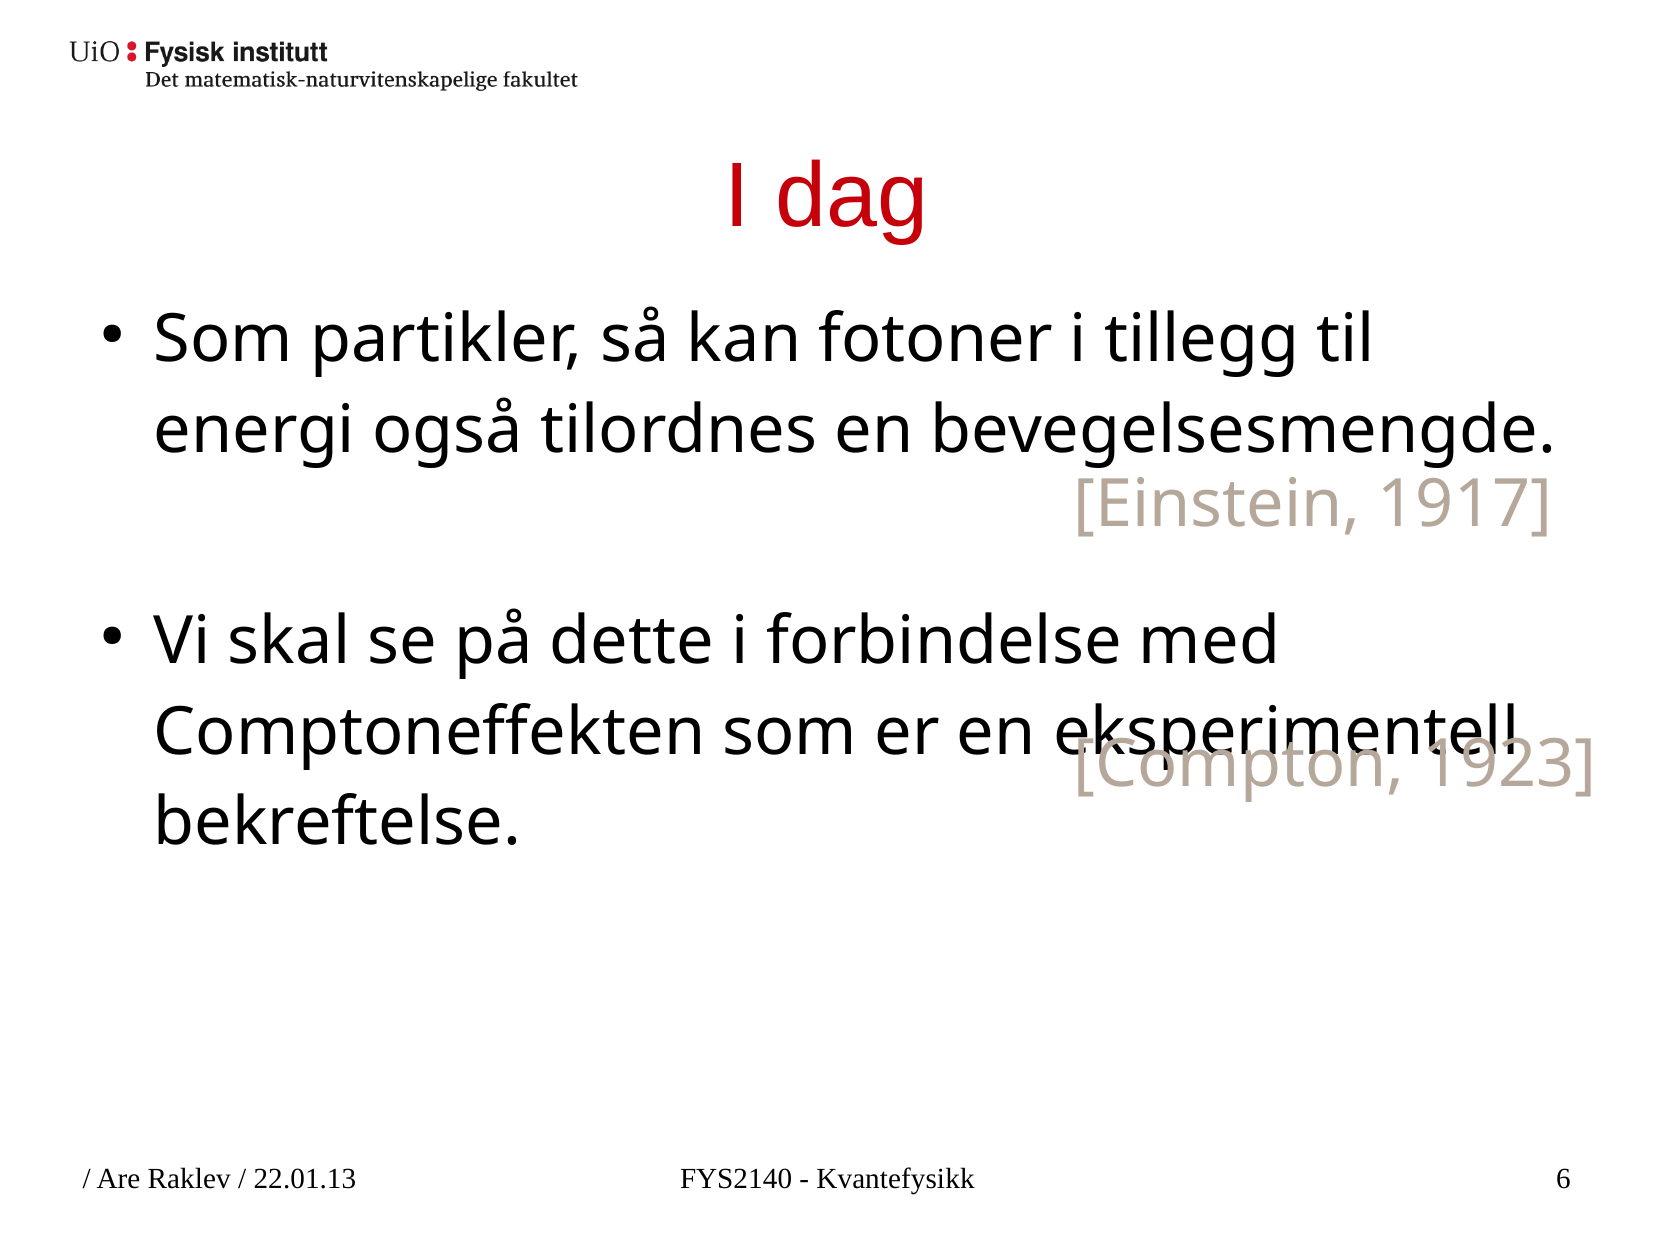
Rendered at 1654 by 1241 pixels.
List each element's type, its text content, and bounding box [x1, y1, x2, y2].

text_box [Compton, 1923] [1034, 708, 1582, 798]
text_box [Einstein, 1917] [1034, 447, 1548, 537]
list Som partikler, så kan fotoner i tillegg til energi også tilordnes en bevegelsesmengde. Vi skal se på dette i forbindelse med Comptoneffekten som er en eksperimentell bekreftelse. [82, 290, 1571, 1094]
picture [68, 37, 581, 93]
title I dag [82, 90, 1571, 290]
